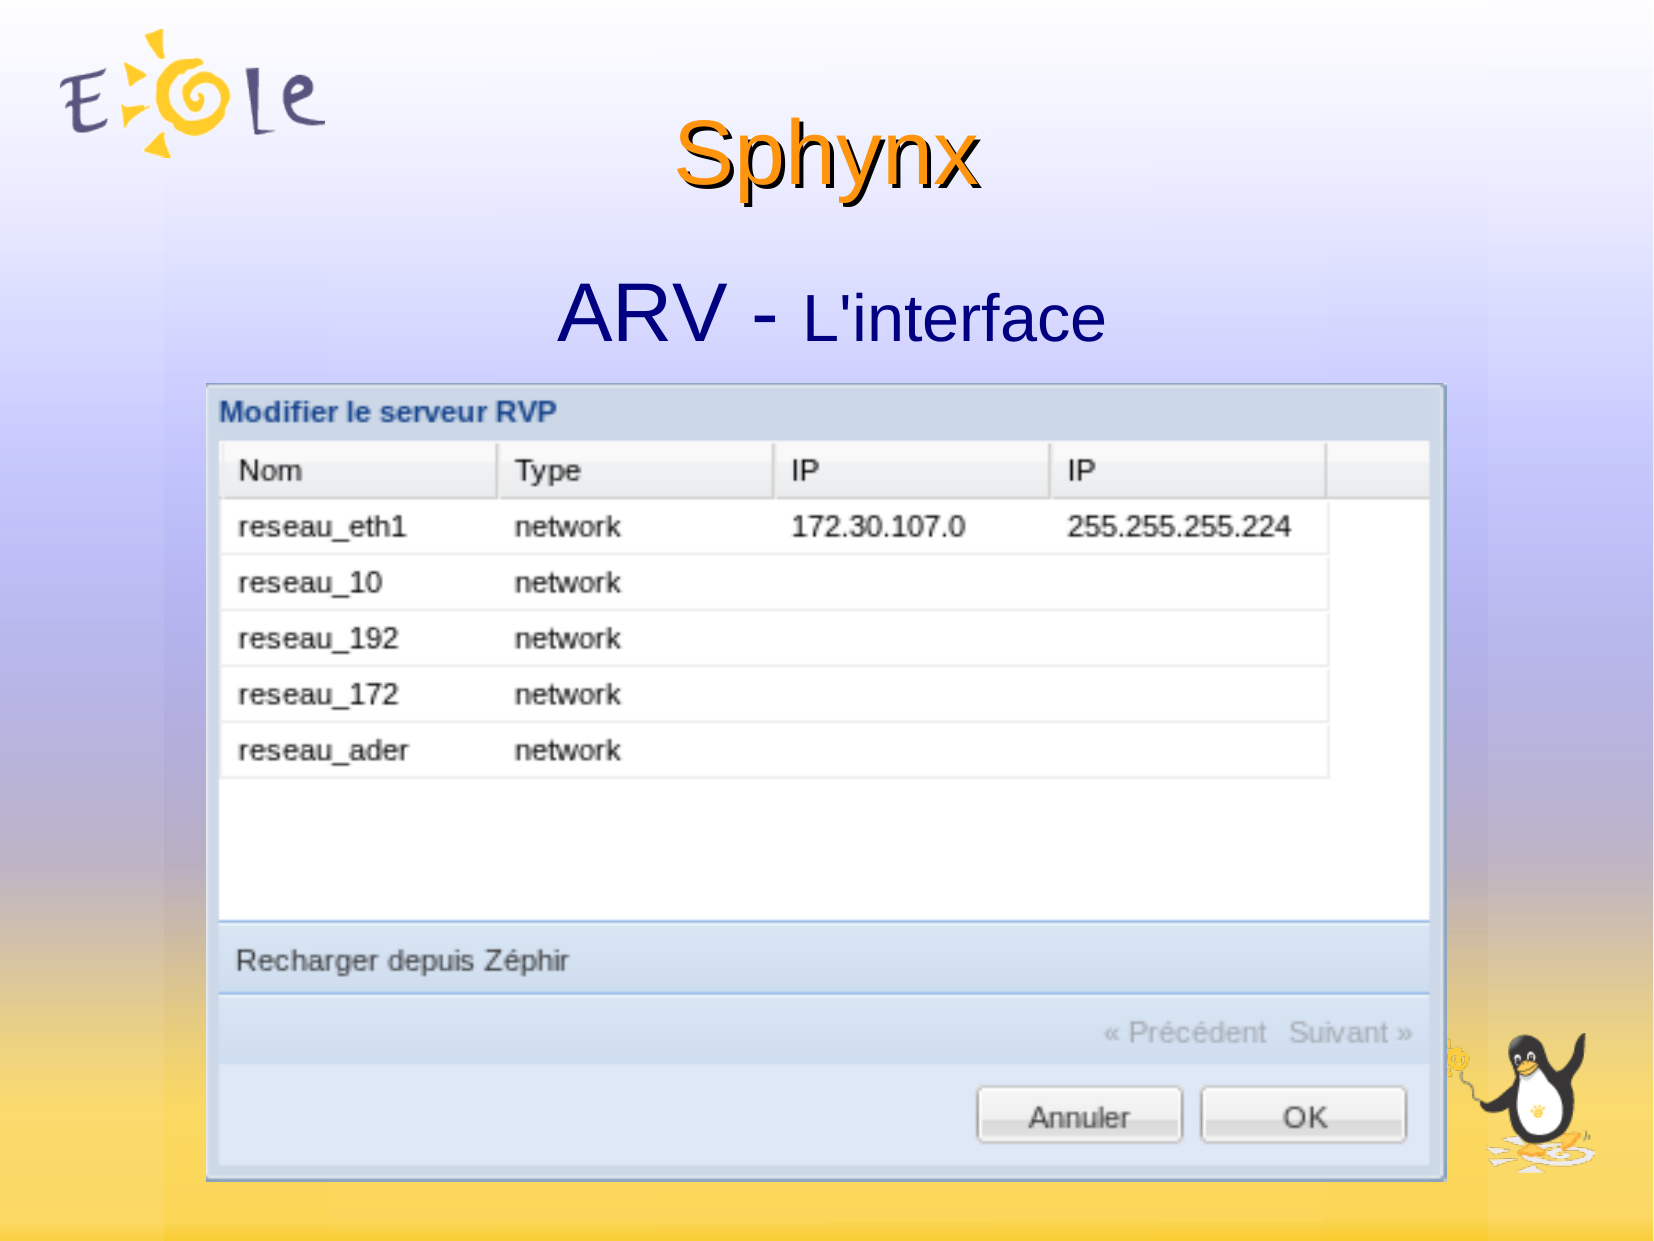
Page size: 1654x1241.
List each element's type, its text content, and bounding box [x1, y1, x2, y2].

list ARV - L'interface [88, 265, 1577, 382]
title Sphynx [82, 49, 1571, 257]
picture [0, 0, 1654, 1241]
